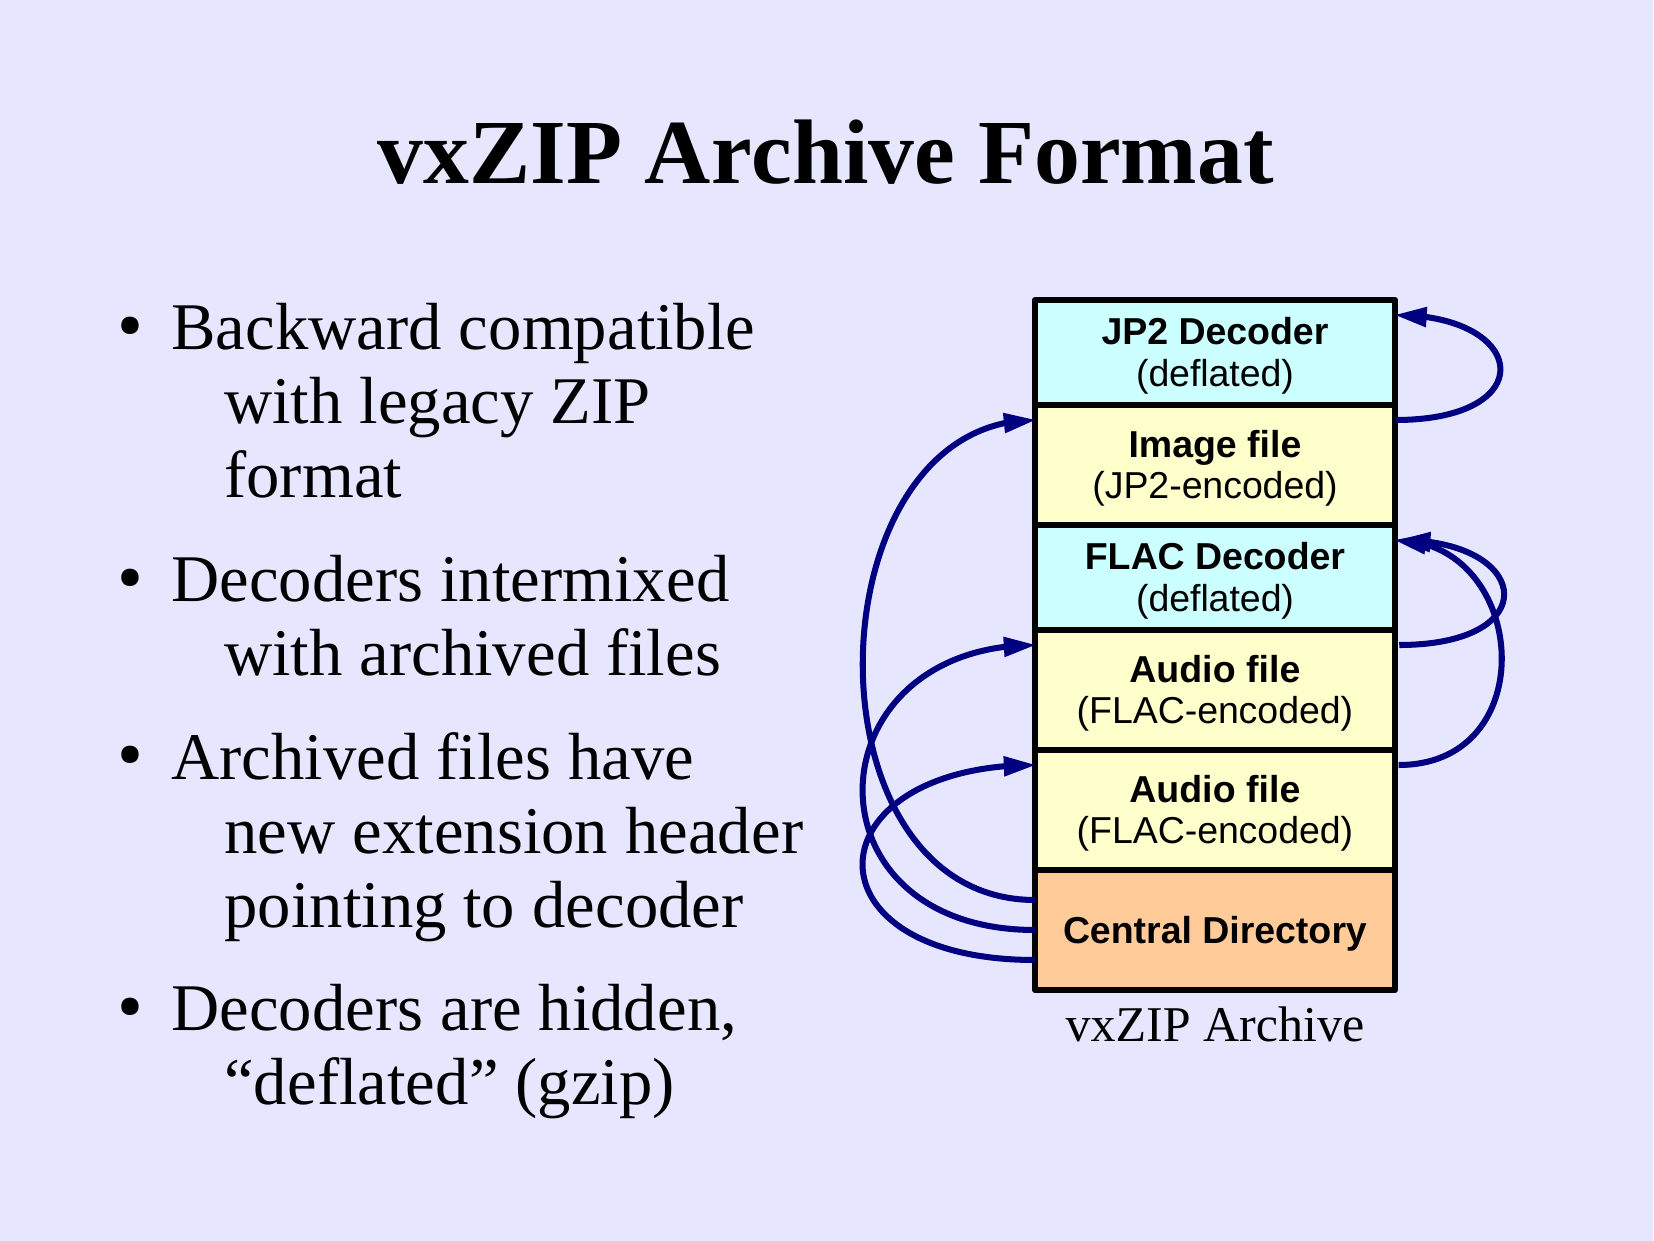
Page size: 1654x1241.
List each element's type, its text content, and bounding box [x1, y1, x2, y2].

text_box Audio file (FLAC-encoded) [1035, 750, 1396, 871]
list Backward compatible with legacy ZIP format Decoders intermixed with archived files Archived files have new extension header pointing to decoder Decoders are hidden, “deflated” (gzip) [82, 290, 809, 1109]
text_box Audio file (FLAC-encoded) [1035, 631, 1396, 750]
text_box Central Directory [1035, 871, 1396, 989]
text_box FLAC Decoder (deflated) [1035, 526, 1396, 631]
text_box Image file (JP2-encoded) [1035, 406, 1396, 526]
text_box JP2 Decoder (deflated) [1035, 300, 1396, 406]
text_box vxZIP Archive [1035, 989, 1396, 1066]
title vxZIP Archive Format [82, 49, 1571, 257]
